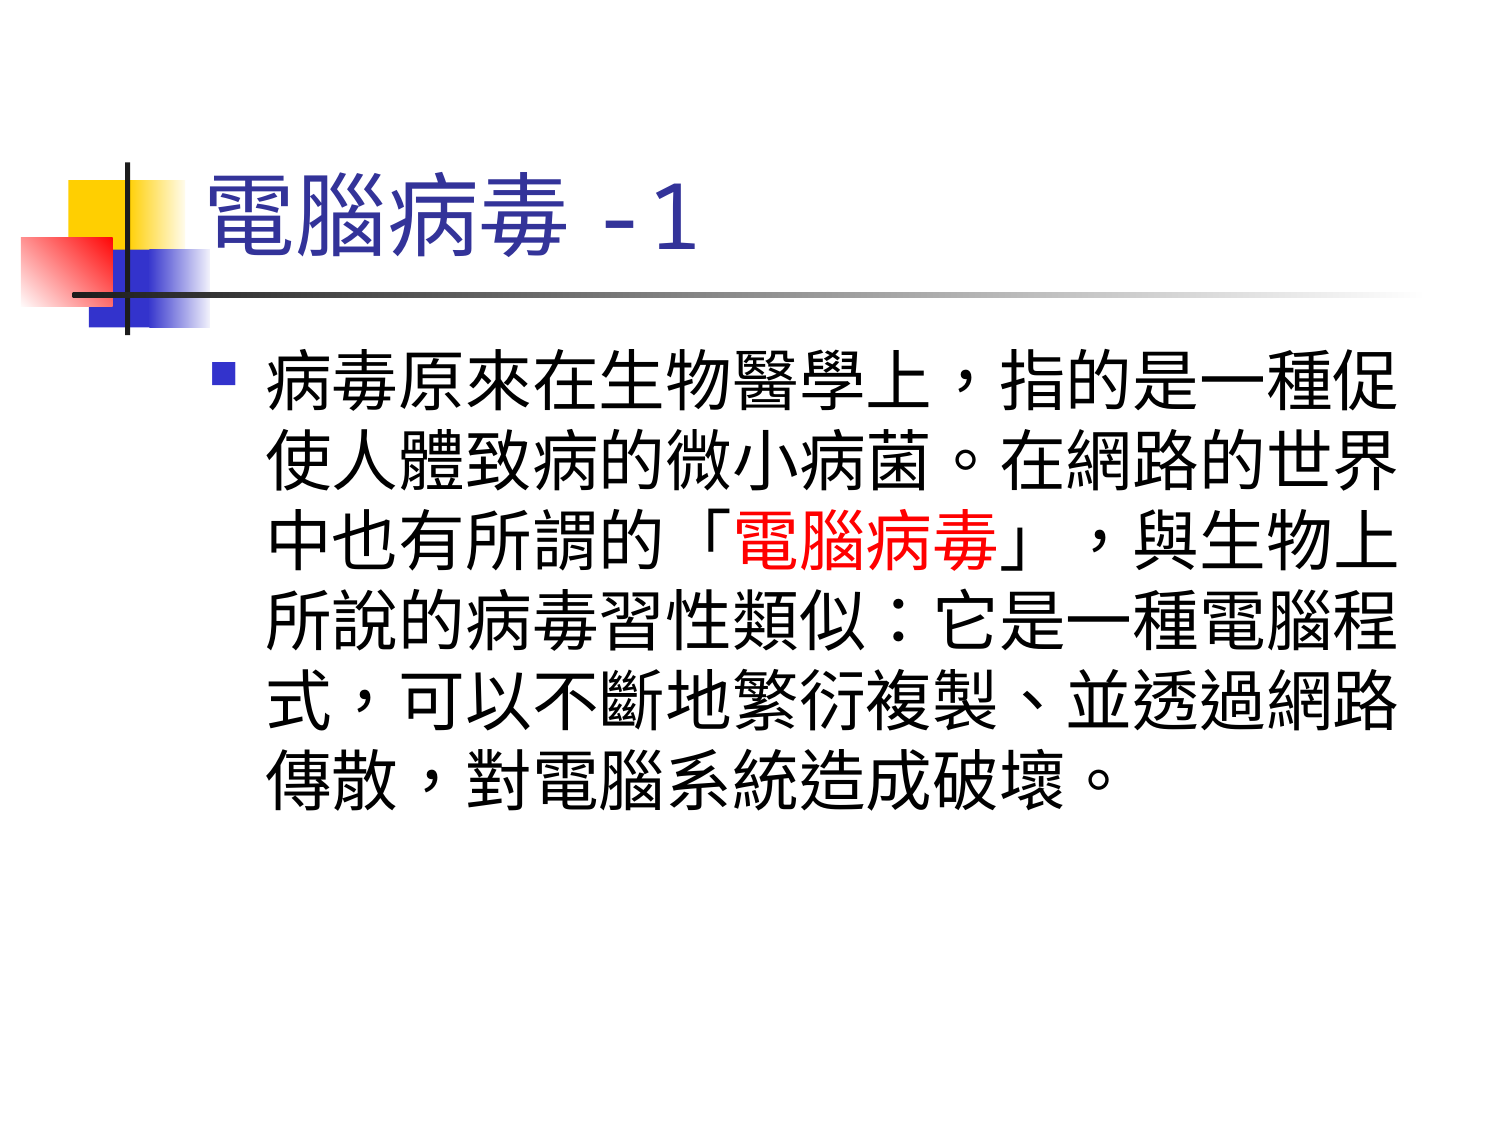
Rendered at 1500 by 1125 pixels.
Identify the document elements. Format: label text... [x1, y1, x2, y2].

title 電腦病毒-1 [188, 35, 1468, 276]
list 病毒原來在生物醫學上，指的是一種促使人體致病的微小病菌。在網路的世界中也有所謂的「電腦病毒」，與生物上所說的病毒習性類似：它是一種電腦程式，可以不斷地繁衍複製、並透過網路傳散，對電腦系統造成破壞。 [193, 331, 1469, 1007]
